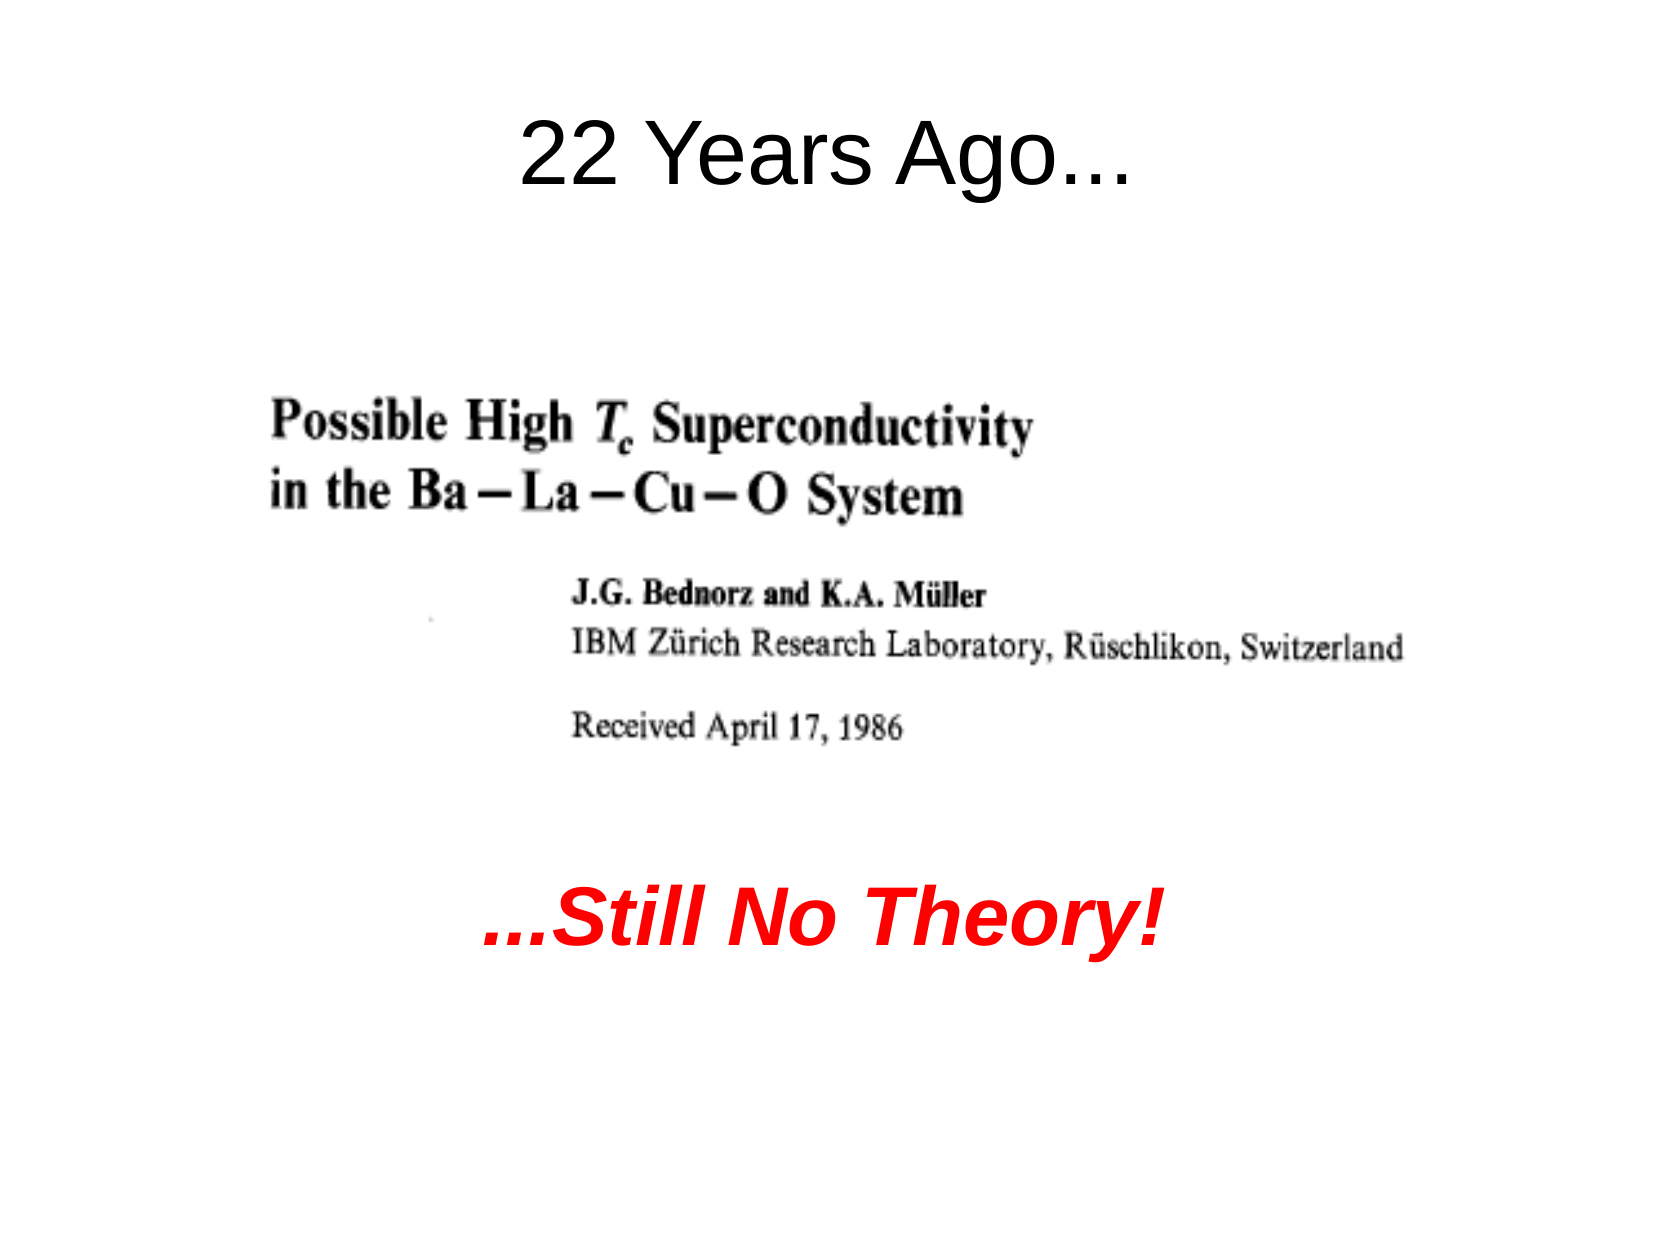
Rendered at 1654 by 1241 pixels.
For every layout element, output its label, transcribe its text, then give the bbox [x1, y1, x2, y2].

text_box ...Still No Theory! [337, 862, 1313, 971]
title 22 Years Ago... [82, 49, 1571, 257]
picture [262, 374, 1426, 767]
